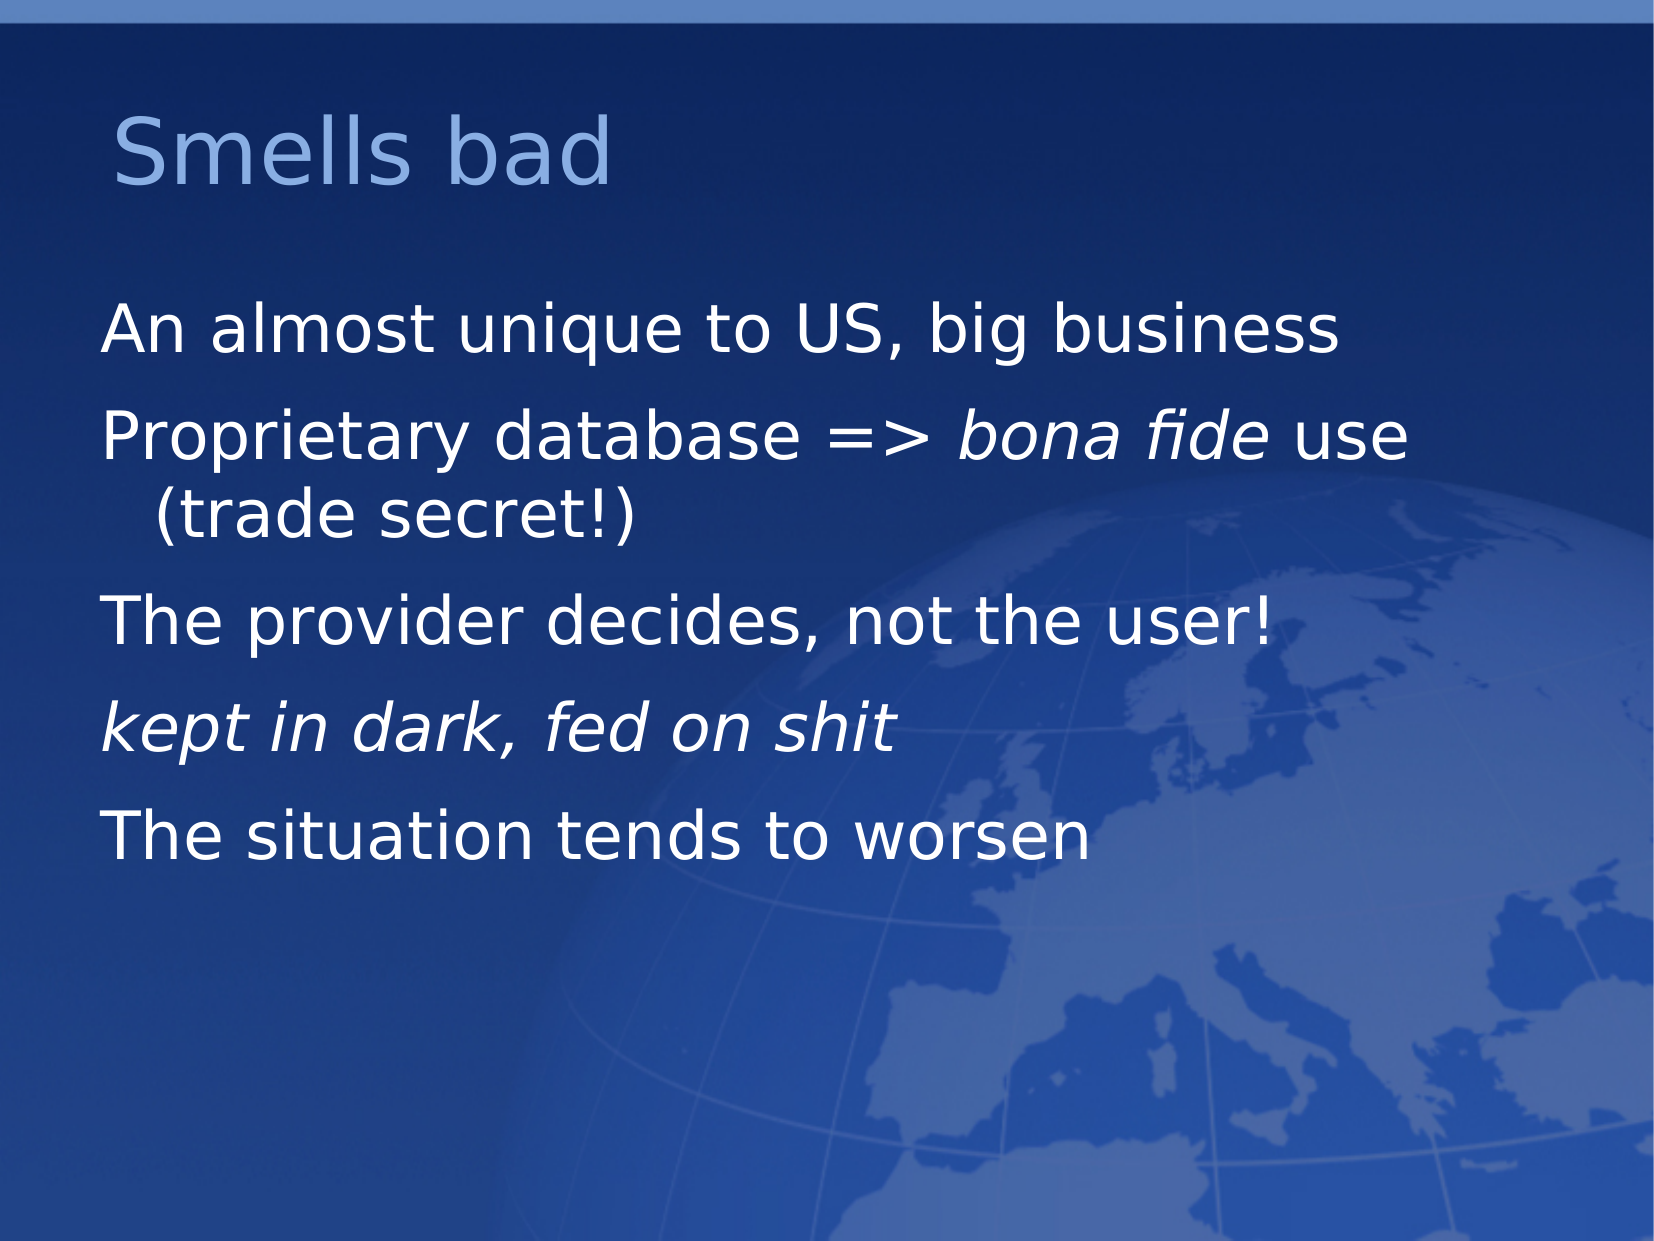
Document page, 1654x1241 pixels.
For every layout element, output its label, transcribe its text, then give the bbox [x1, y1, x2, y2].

list An almost unique to US, big business Proprietary database => bona fide use (trade secret!) The provider decides, not the user! kept in dark, fed on shit The situation tends to worsen [82, 290, 1571, 1094]
title Smells bad [82, 56, 1571, 250]
picture [0, 0, 1654, 1241]
